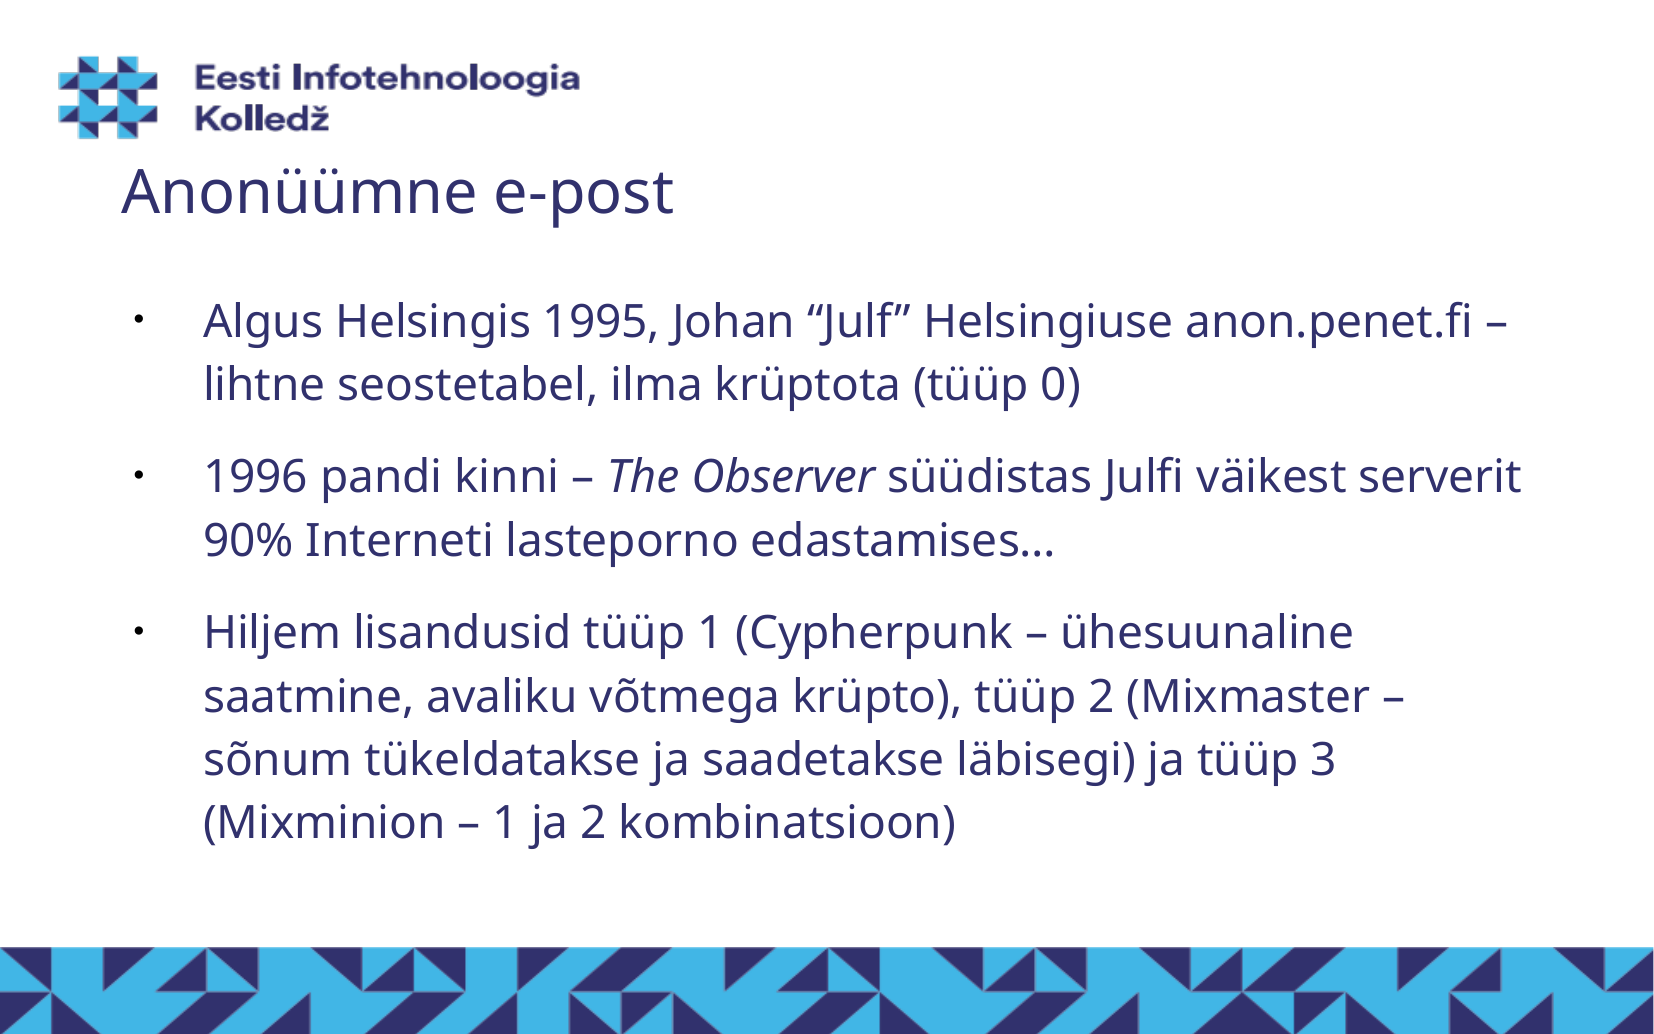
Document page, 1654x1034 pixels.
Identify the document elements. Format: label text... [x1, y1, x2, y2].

list Algus Helsingis 1995, Johan “Julf” Helsingiuse anon.penet.fi – lihtne seostetabel, ilma krüptota (tüüp 0) 1996 pandi kinni – The Observer süüdistas Julfi väikest serverit 90% Interneti lasteporno edastamises… Hiljem lisandusid tüüp 1 (Cypherpunk – ühesuunaline saatmine, avaliku võtmega krüpto), tüüp 2 (Mixmaster – sõnum tükeldatakse ja saadetakse läbisegi) ja tüüp 3 (Mixminion – 1 ja 2 kombinatsioon) [121, 287, 1534, 939]
title Anonüümne e-post [121, 103, 1534, 276]
